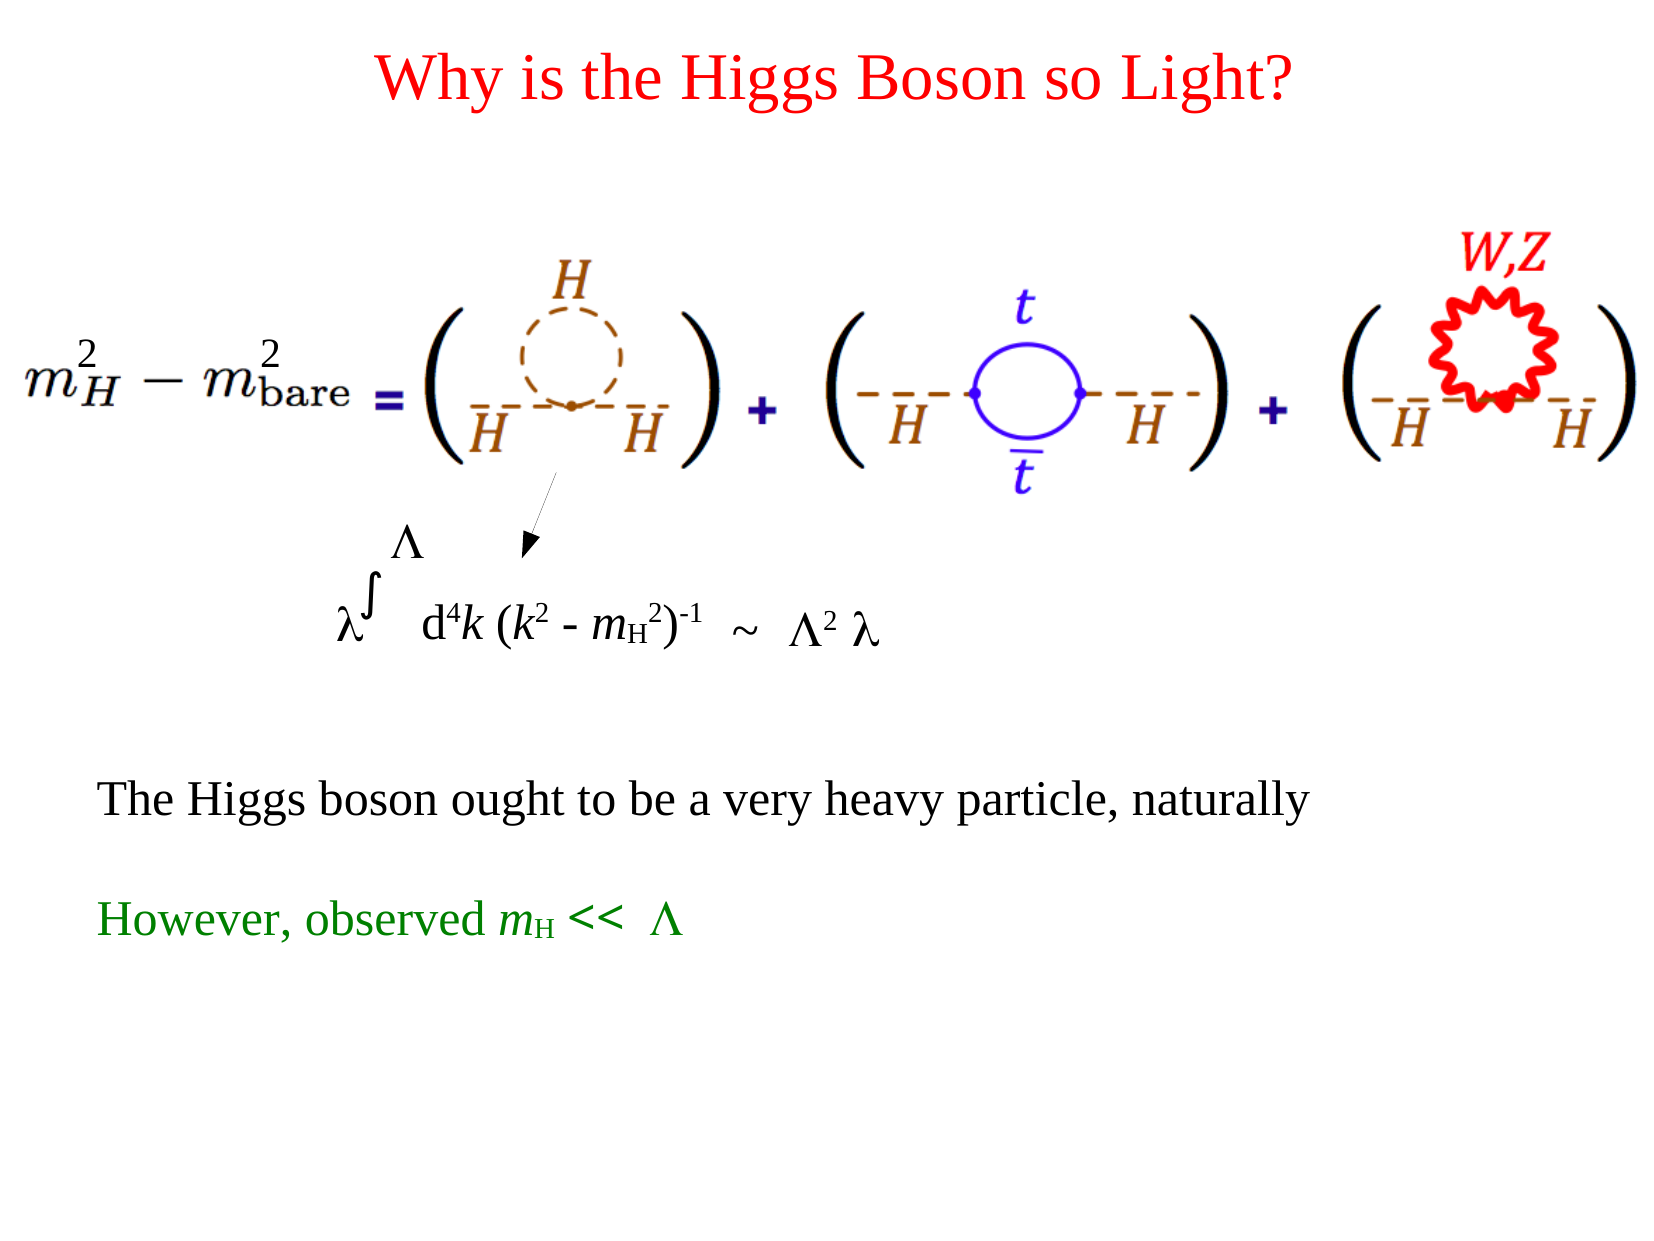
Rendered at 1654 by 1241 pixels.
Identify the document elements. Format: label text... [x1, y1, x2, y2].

text_box The Higgs boson ought to be a very heavy particle, naturally However, observed mH << Λ [96, 770, 1310, 957]
text_box ∫ [358, 556, 426, 688]
text_box ~ [731, 603, 772, 659]
text_box Λ2 λ [788, 609, 885, 667]
text_box λ [336, 607, 364, 658]
text_box Λ [390, 524, 426, 575]
text_box d4k (k2 - mH2)-1 [421, 594, 704, 669]
title Why is the Higgs Boson so Light? [128, 0, 1541, 172]
text_box 2 [76, 330, 102, 390]
picture [7, 225, 1648, 526]
text_box 2 [259, 330, 286, 390]
